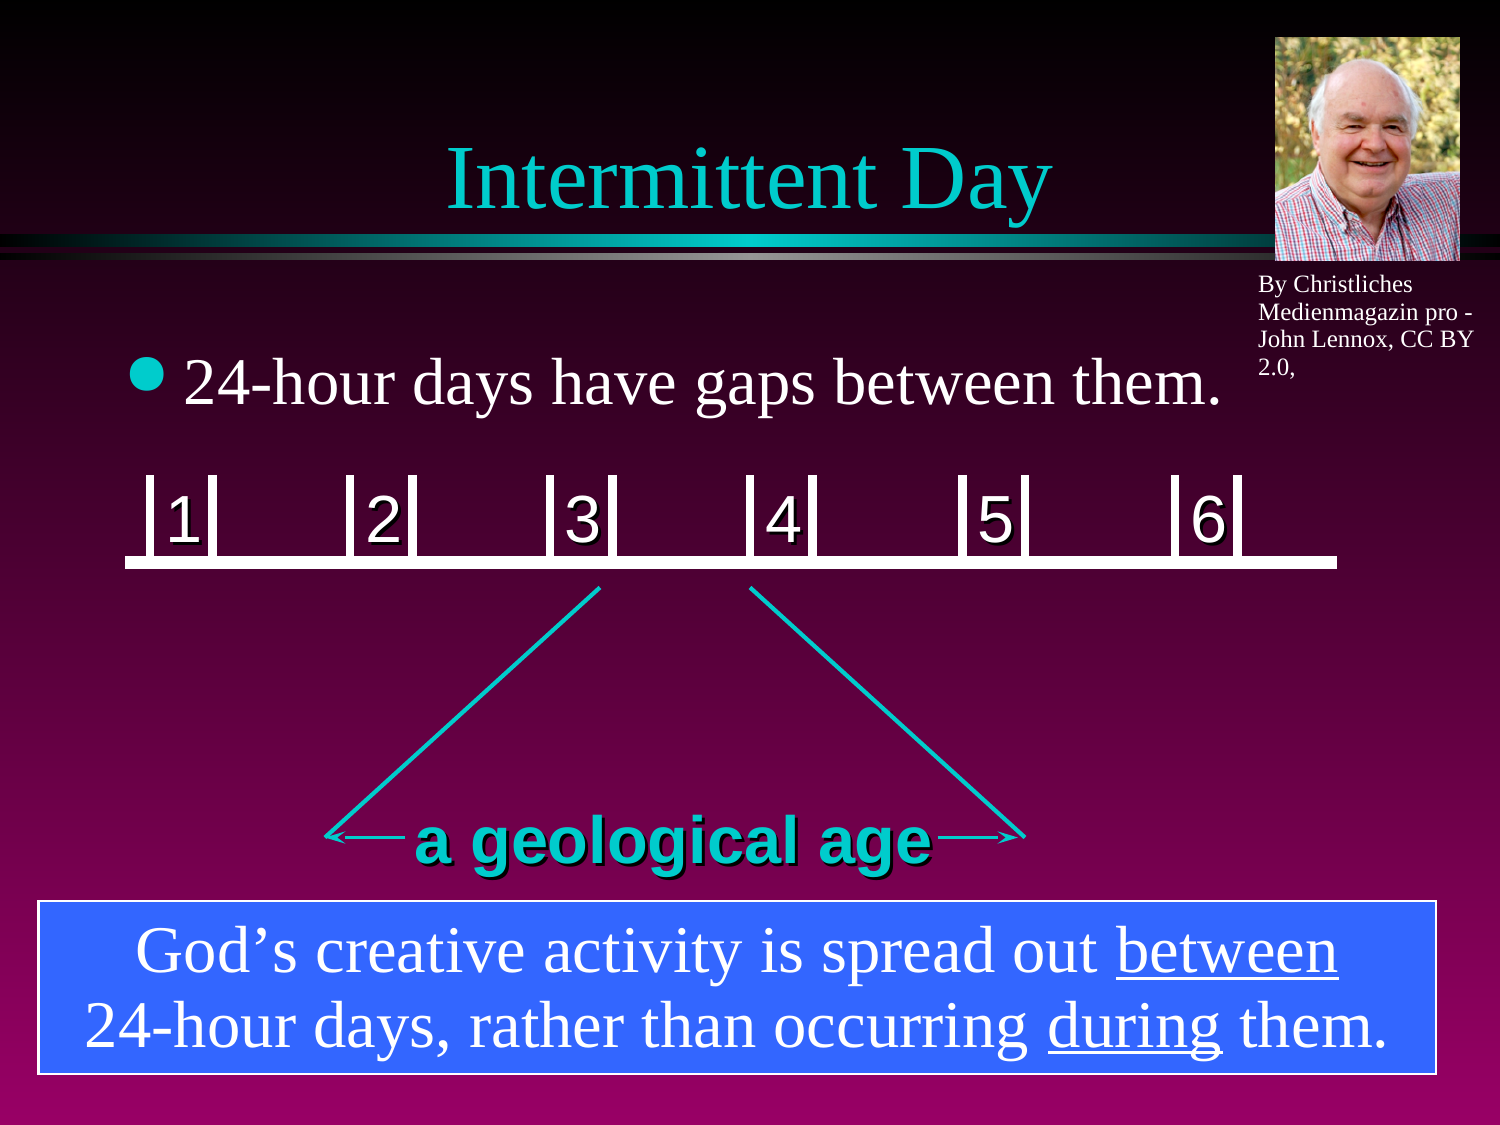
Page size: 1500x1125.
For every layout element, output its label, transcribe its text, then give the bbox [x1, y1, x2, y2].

list 24-hour days have gaps between them. [112, 337, 1388, 463]
text_box God’s creative activity is spread out between 24-hour days, rather than occurring during them. [38, 901, 1437, 1074]
text_box 3 [549, 474, 625, 565]
text_box 5 [962, 474, 1038, 565]
text_box a geological age [399, 795, 951, 886]
text_box 1 [150, 474, 226, 565]
text_box 2 [350, 474, 426, 565]
text_box 4 [750, 474, 826, 565]
picture [1275, 37, 1460, 261]
title Intermittent Day [112, 83, 1388, 272]
text_box 6 [1175, 474, 1251, 565]
text_box By Christliches Medienmagazin pro - John Lennox, CC BY 2.0, [1243, 262, 1500, 389]
